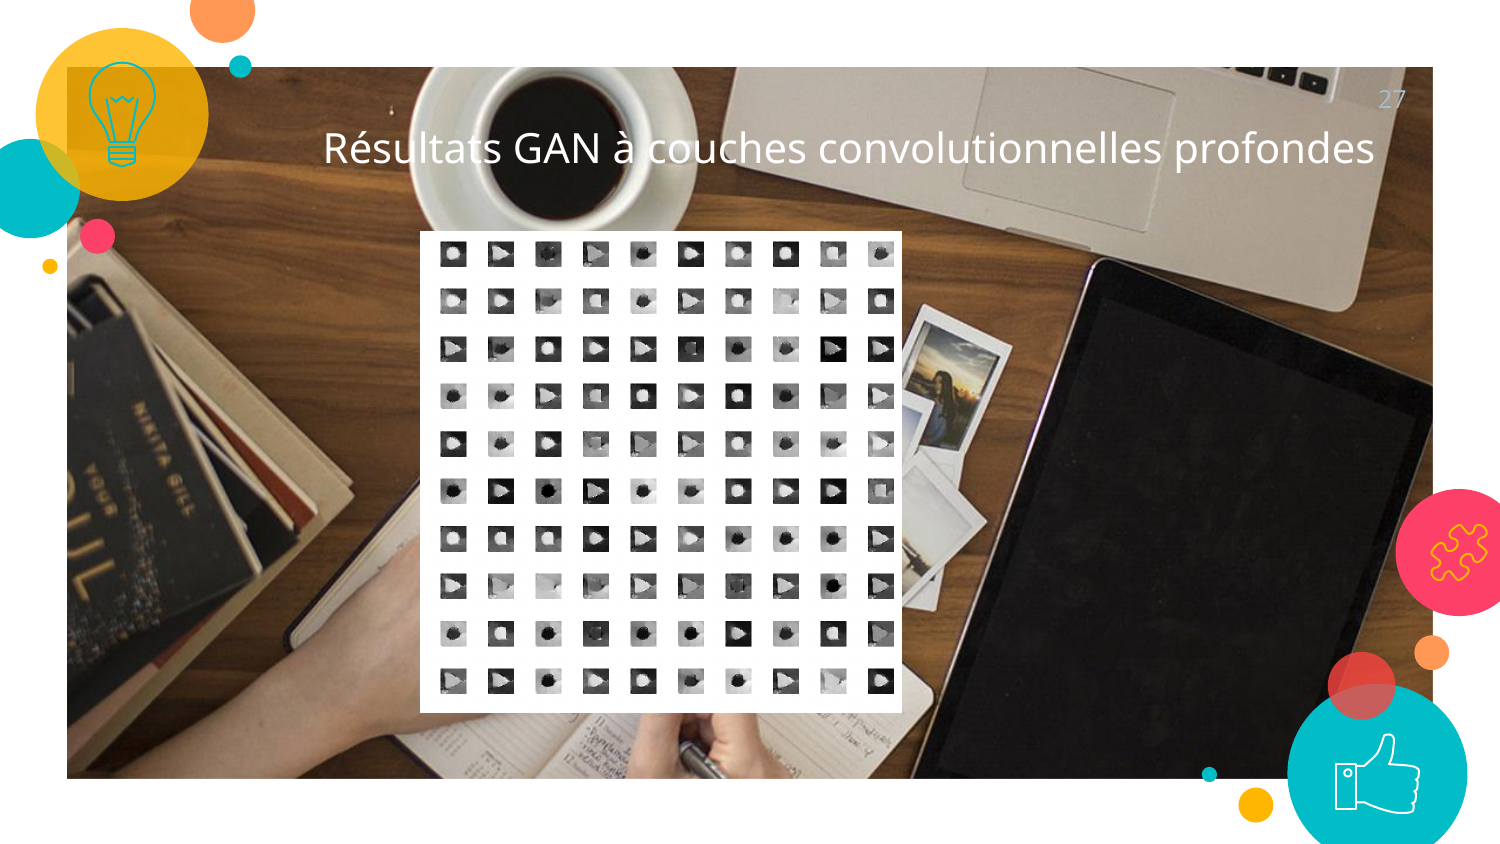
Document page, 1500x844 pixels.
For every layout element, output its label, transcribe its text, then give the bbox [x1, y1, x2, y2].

picture [251, 67, 1432, 73]
picture [67, 67, 1432, 778]
slide_number <number> [1331, 68, 1422, 134]
title Résultats GAN à couches convolutionnelles profondes [230, 73, 1468, 219]
